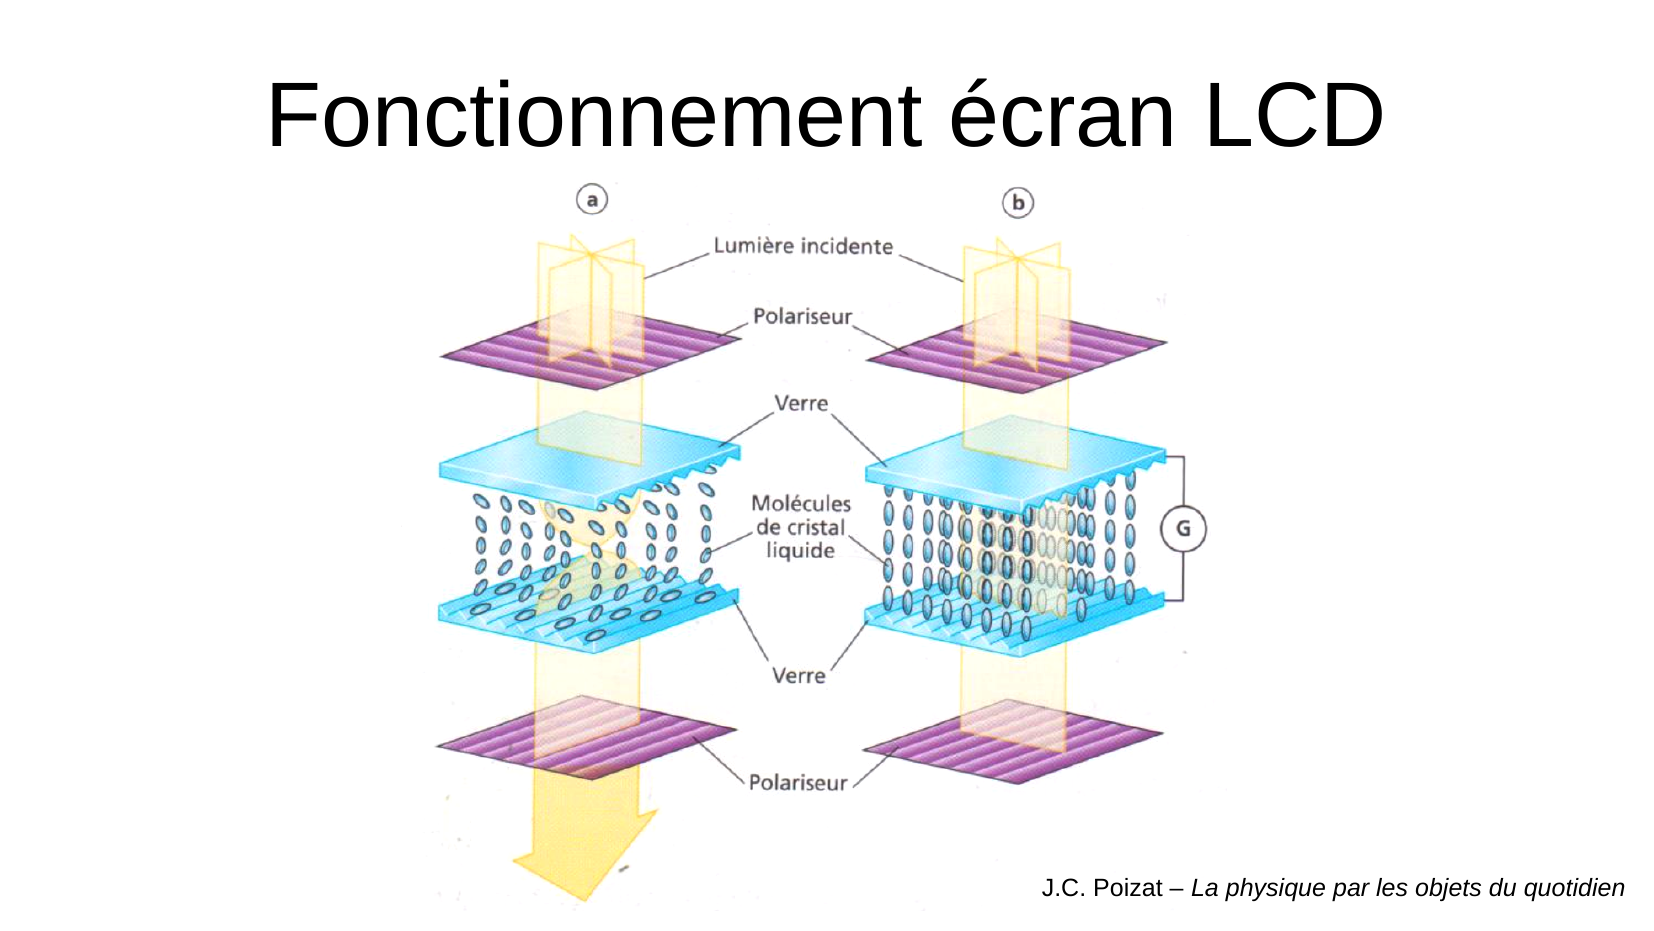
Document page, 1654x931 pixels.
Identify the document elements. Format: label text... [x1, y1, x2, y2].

picture [401, 177, 1227, 911]
title Fonctionnement écran LCD [82, 37, 1571, 193]
text_box J.C. Poizat – La physique par les objets du quotidien [1027, 866, 1642, 910]
